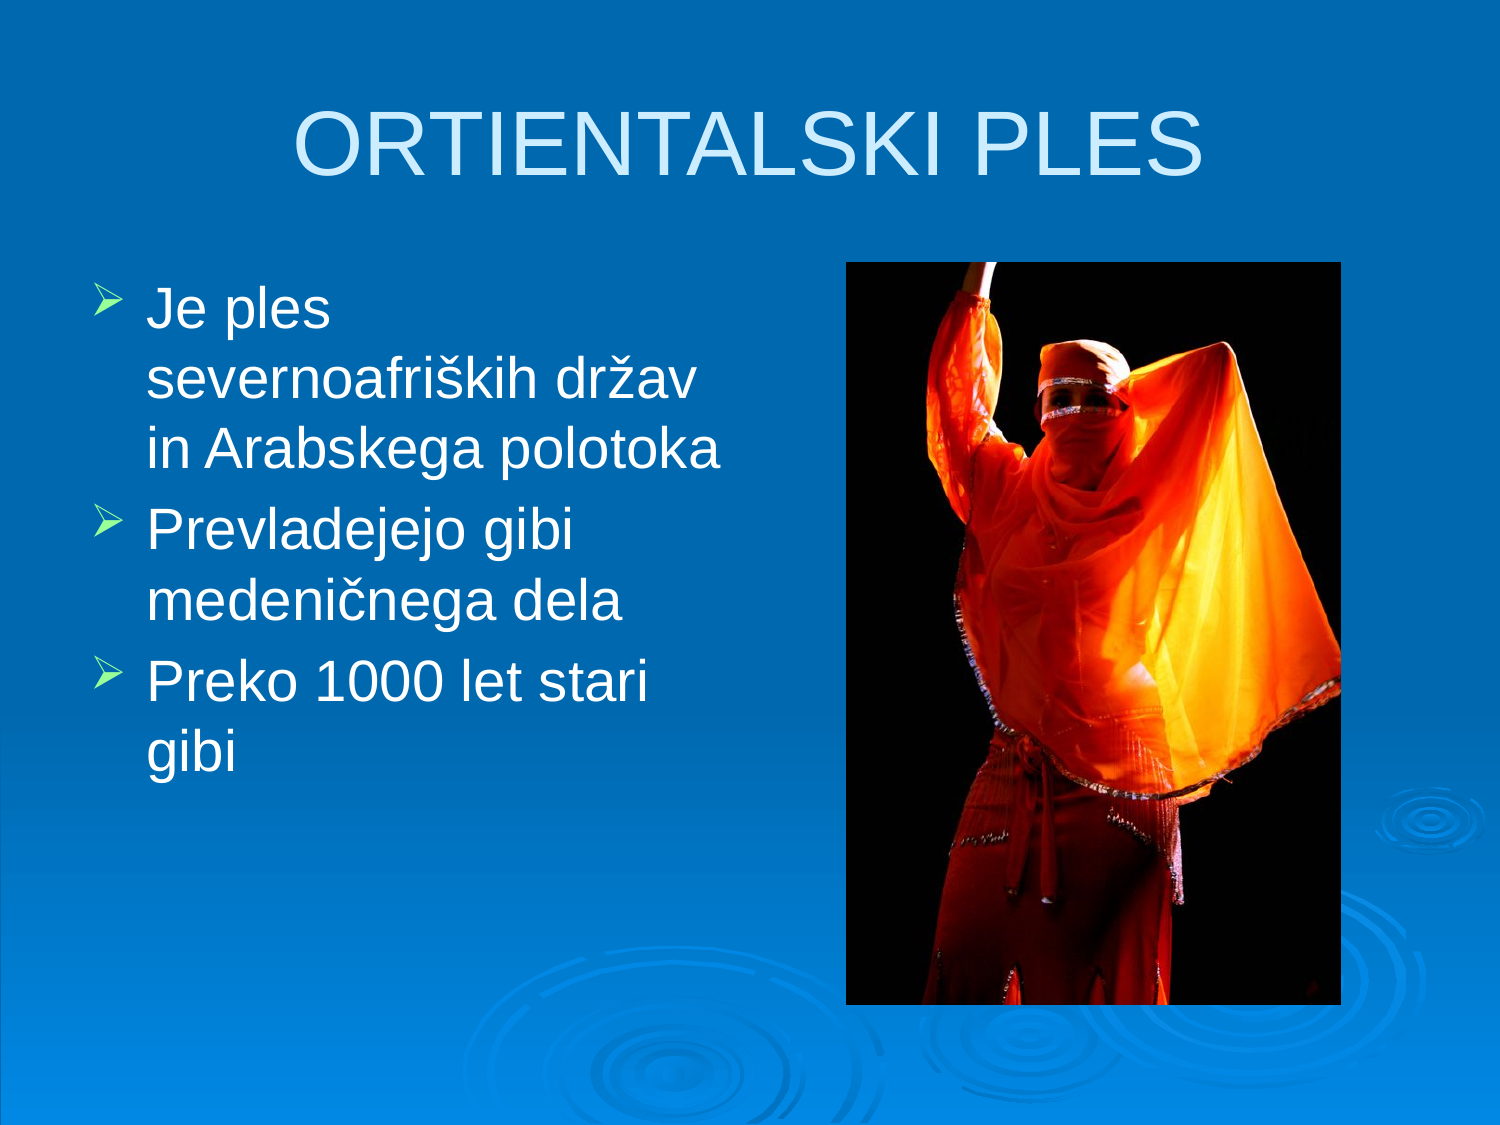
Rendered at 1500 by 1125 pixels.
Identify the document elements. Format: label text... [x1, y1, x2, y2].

picture [846, 262, 1341, 1005]
title ORTIENTALSKI PLES [75, 45, 1425, 233]
list Je ples severnoafriških držav in Arabskega polotoka Prevladejejo gibi medeničnega dela Preko 1000 let stari gibi [75, 262, 738, 1005]
